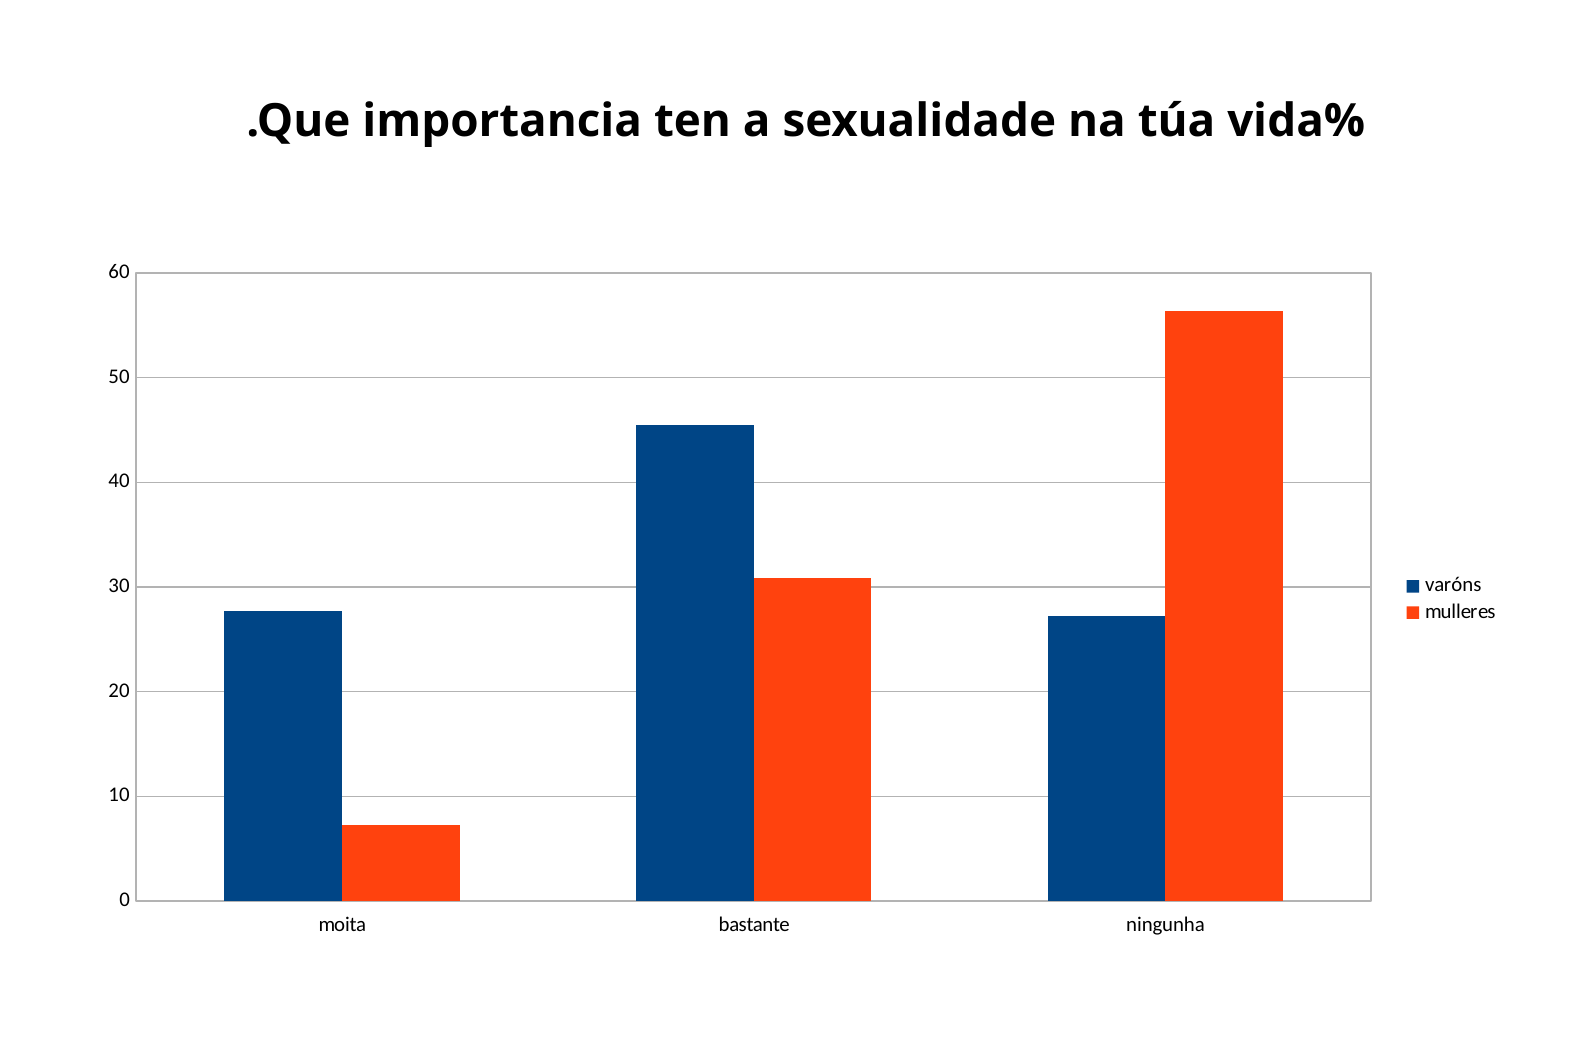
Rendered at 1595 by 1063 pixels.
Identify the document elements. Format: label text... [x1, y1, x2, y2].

chart [79, 248, 1515, 951]
title .Que importancia ten a sexualidade na túa vida% [88, 29, 1524, 207]
